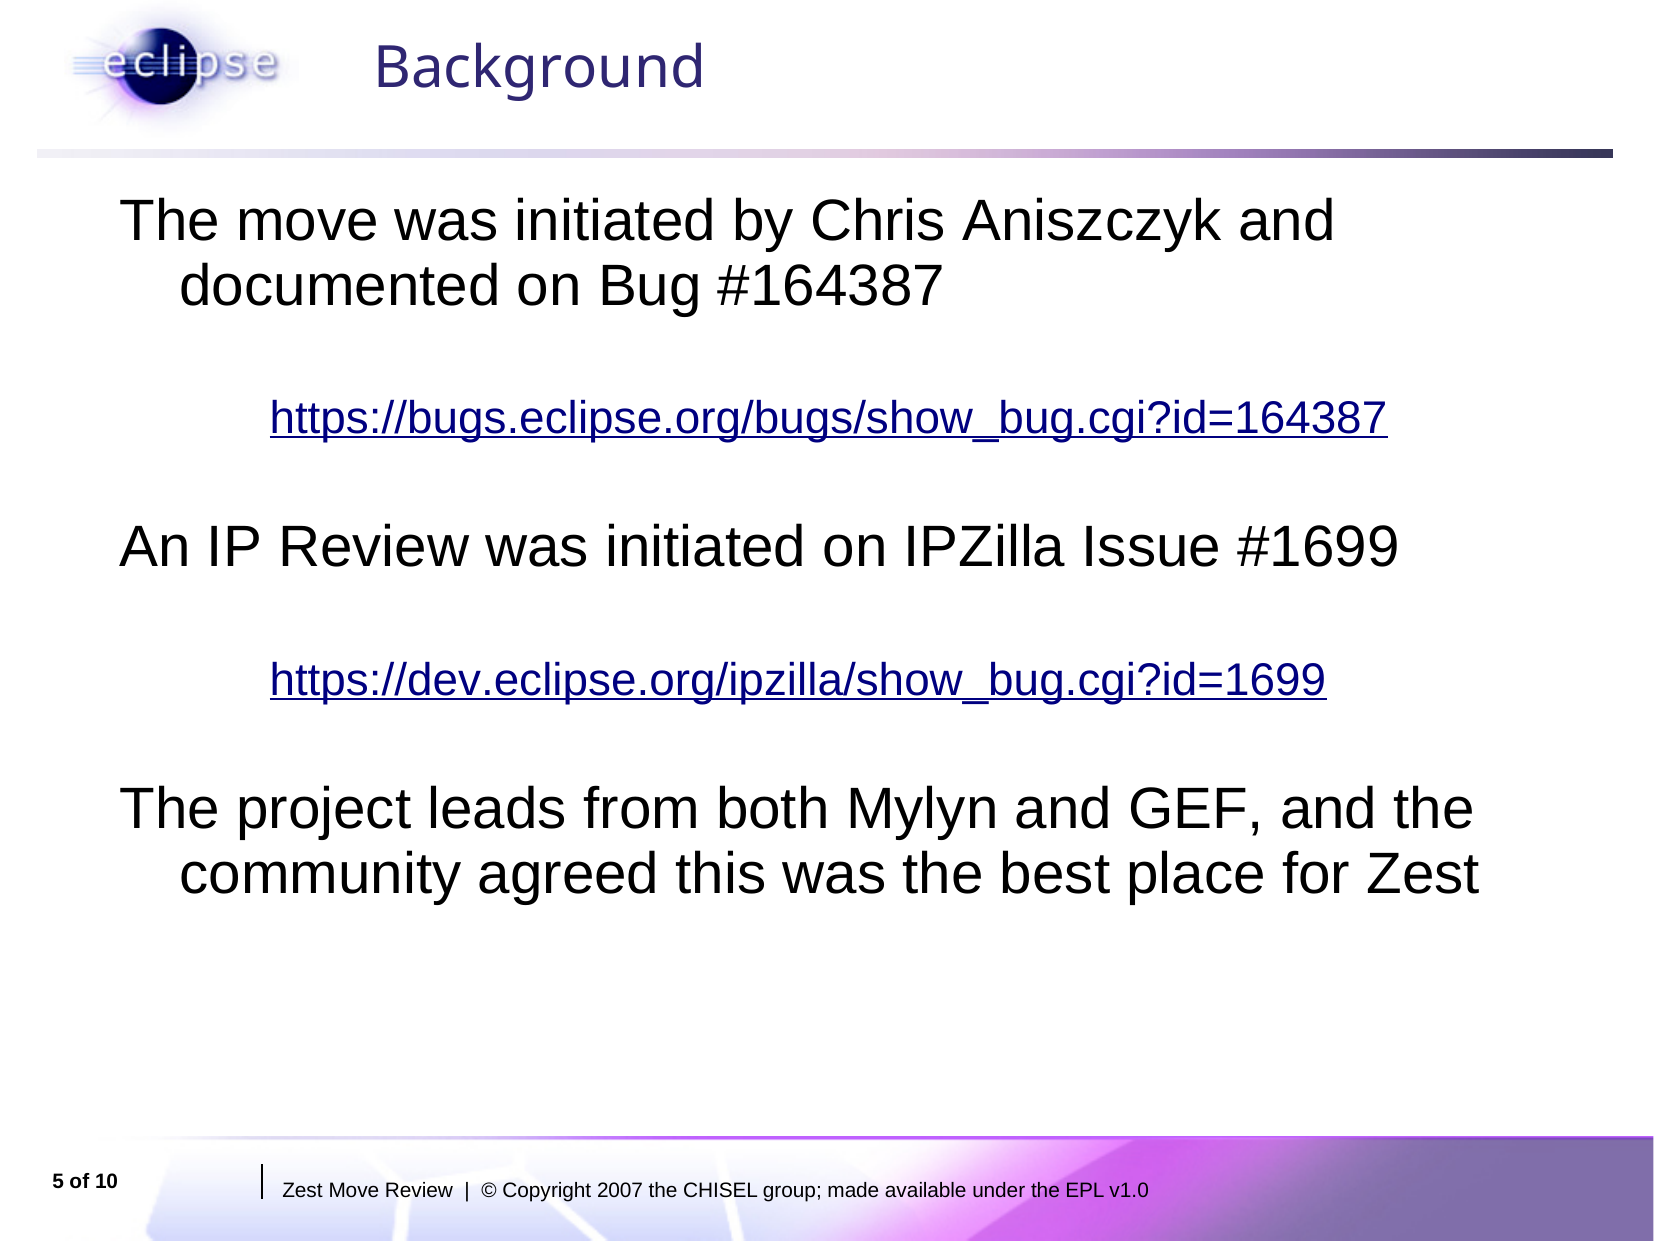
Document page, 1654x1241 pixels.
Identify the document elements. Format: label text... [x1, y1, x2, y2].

title Background [373, 20, 1518, 112]
list The move was initiated by Chris Aniszczyk and documented on Bug #164387 https://bugs.eclipse.org/bugs/show_bug.cgi?id=164387 An IP Review was initiated on IPZilla Issue #1699 https://dev.eclipse.org/ipzilla/show_bug.cgi?id=1699 The project leads from both Mylyn and GEF, and the community agreed this was the best place for Zest [119, 187, 1519, 1123]
picture [0, 1136, 1654, 1241]
picture [64, 0, 299, 144]
picture [37, 149, 1613, 158]
